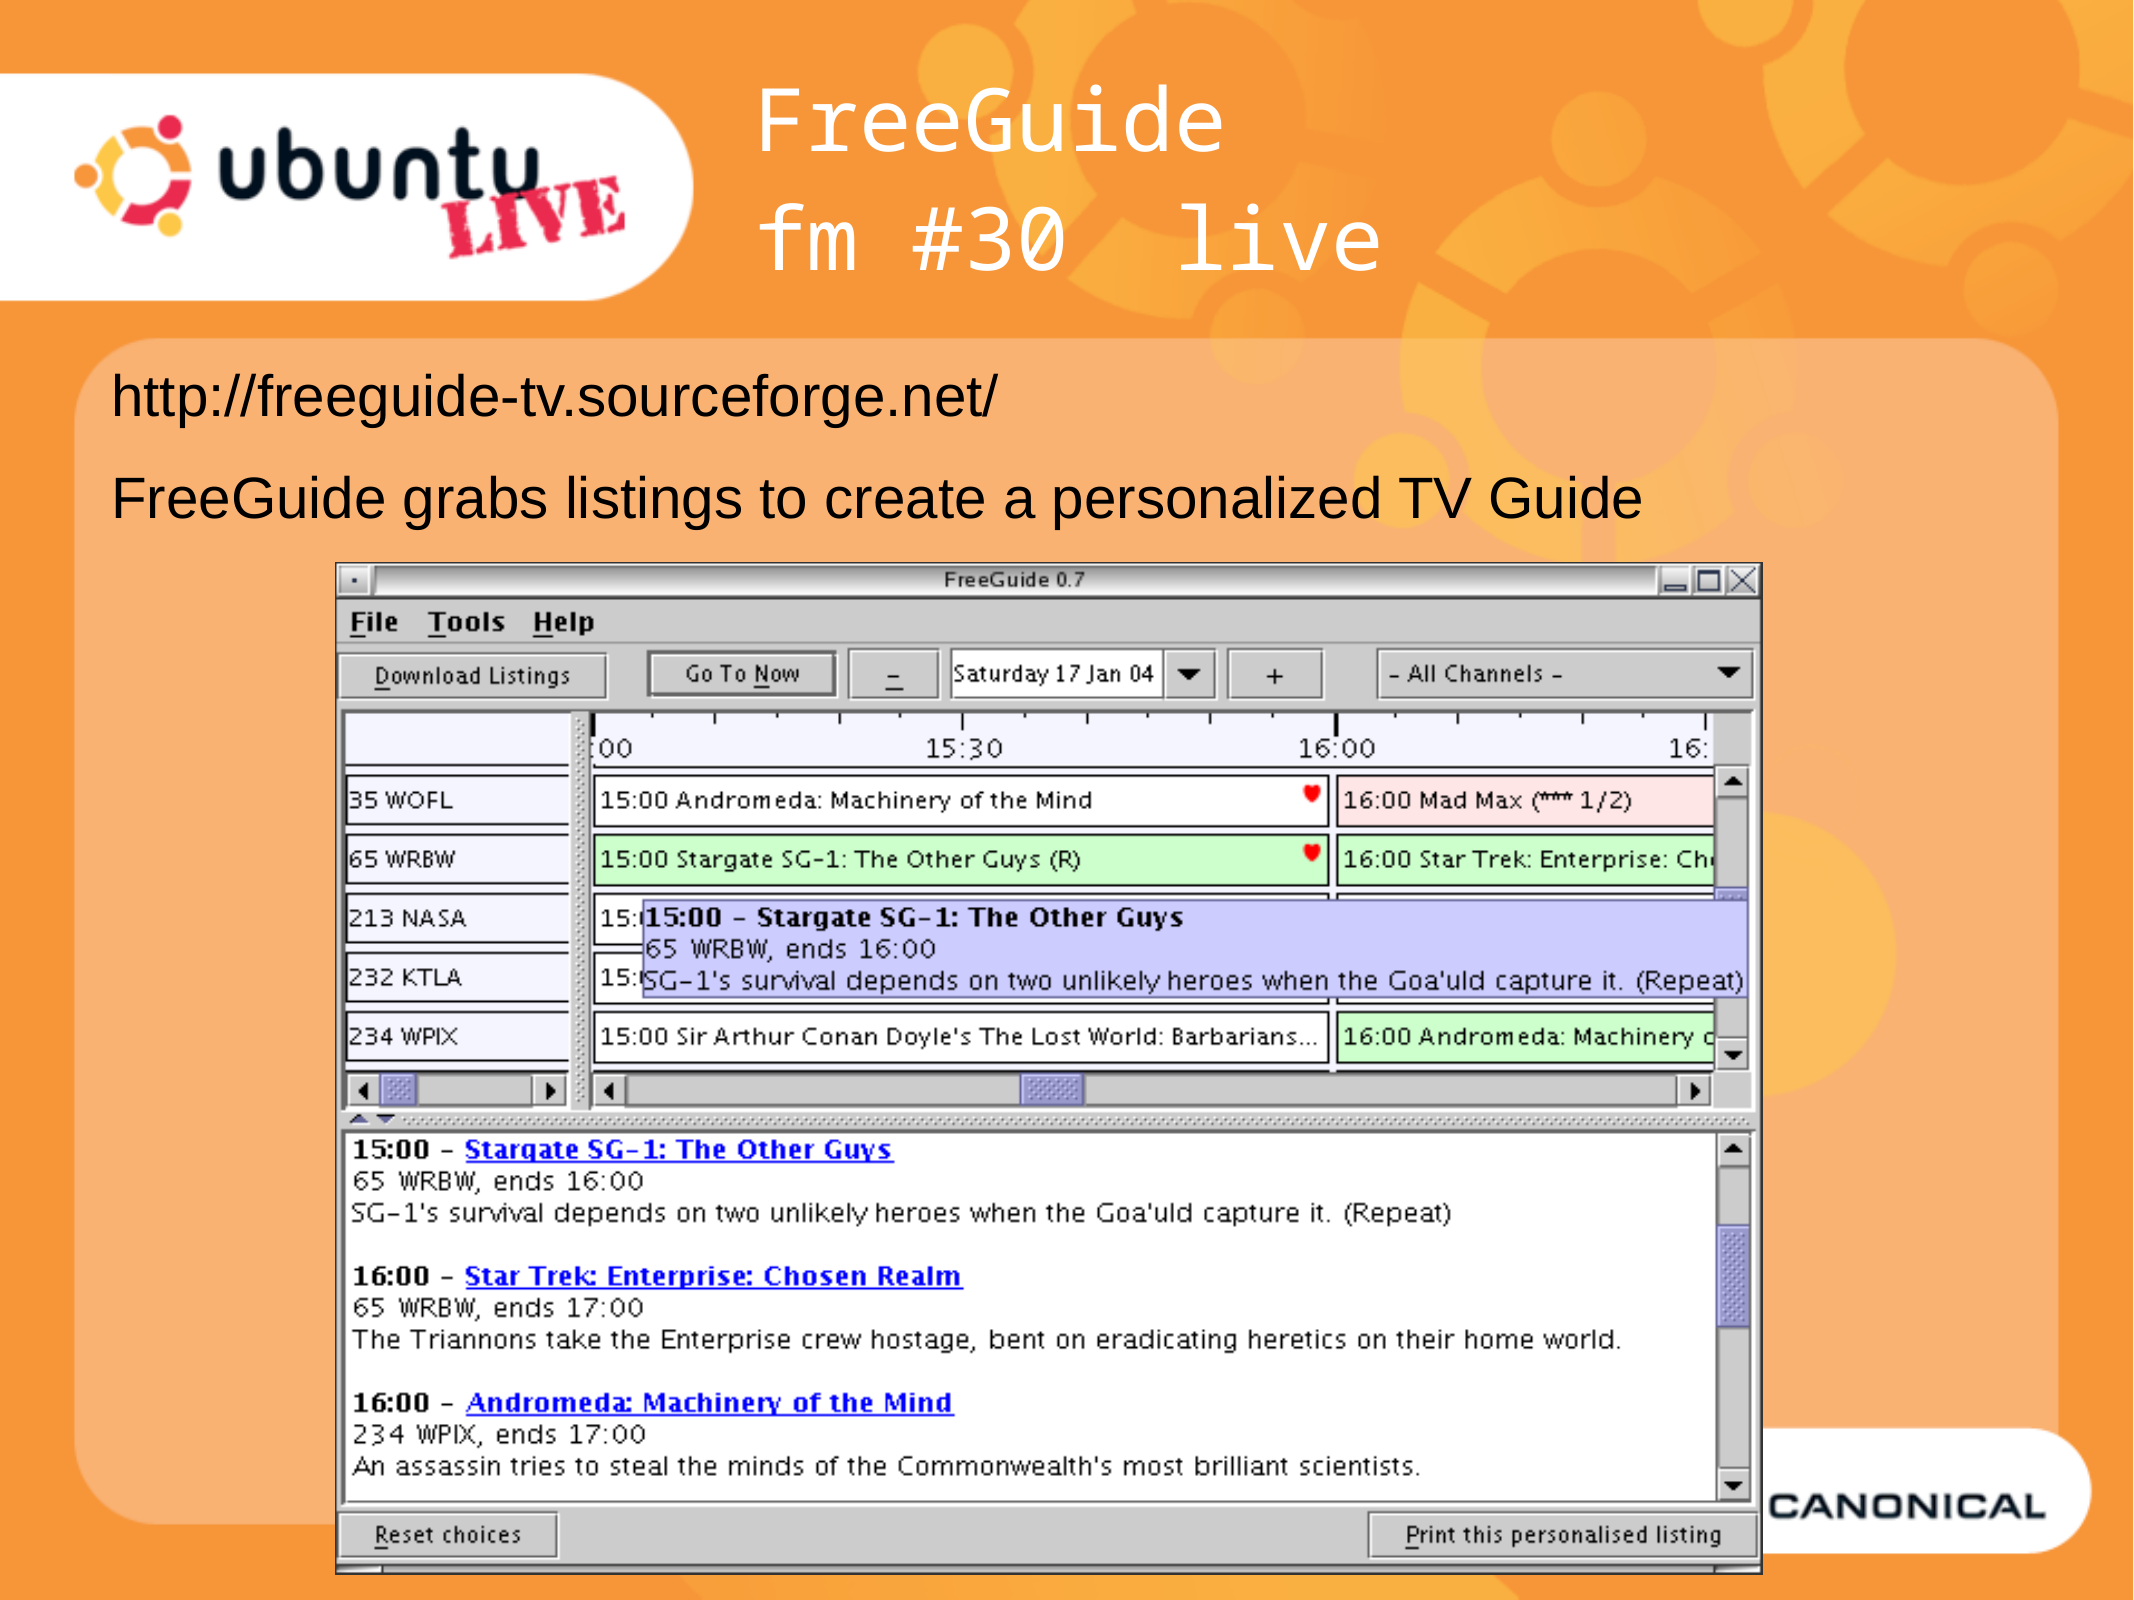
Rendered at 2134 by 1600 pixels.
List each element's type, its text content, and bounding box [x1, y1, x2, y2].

list http://freeguide-tv.sourceforge.net/ FreeGuide grabs listings to create a personalized TV Guide [66, 375, 2026, 1388]
title FreeGuide fm #30 live [750, 53, 2134, 301]
picture [0, 0, 2134, 1600]
